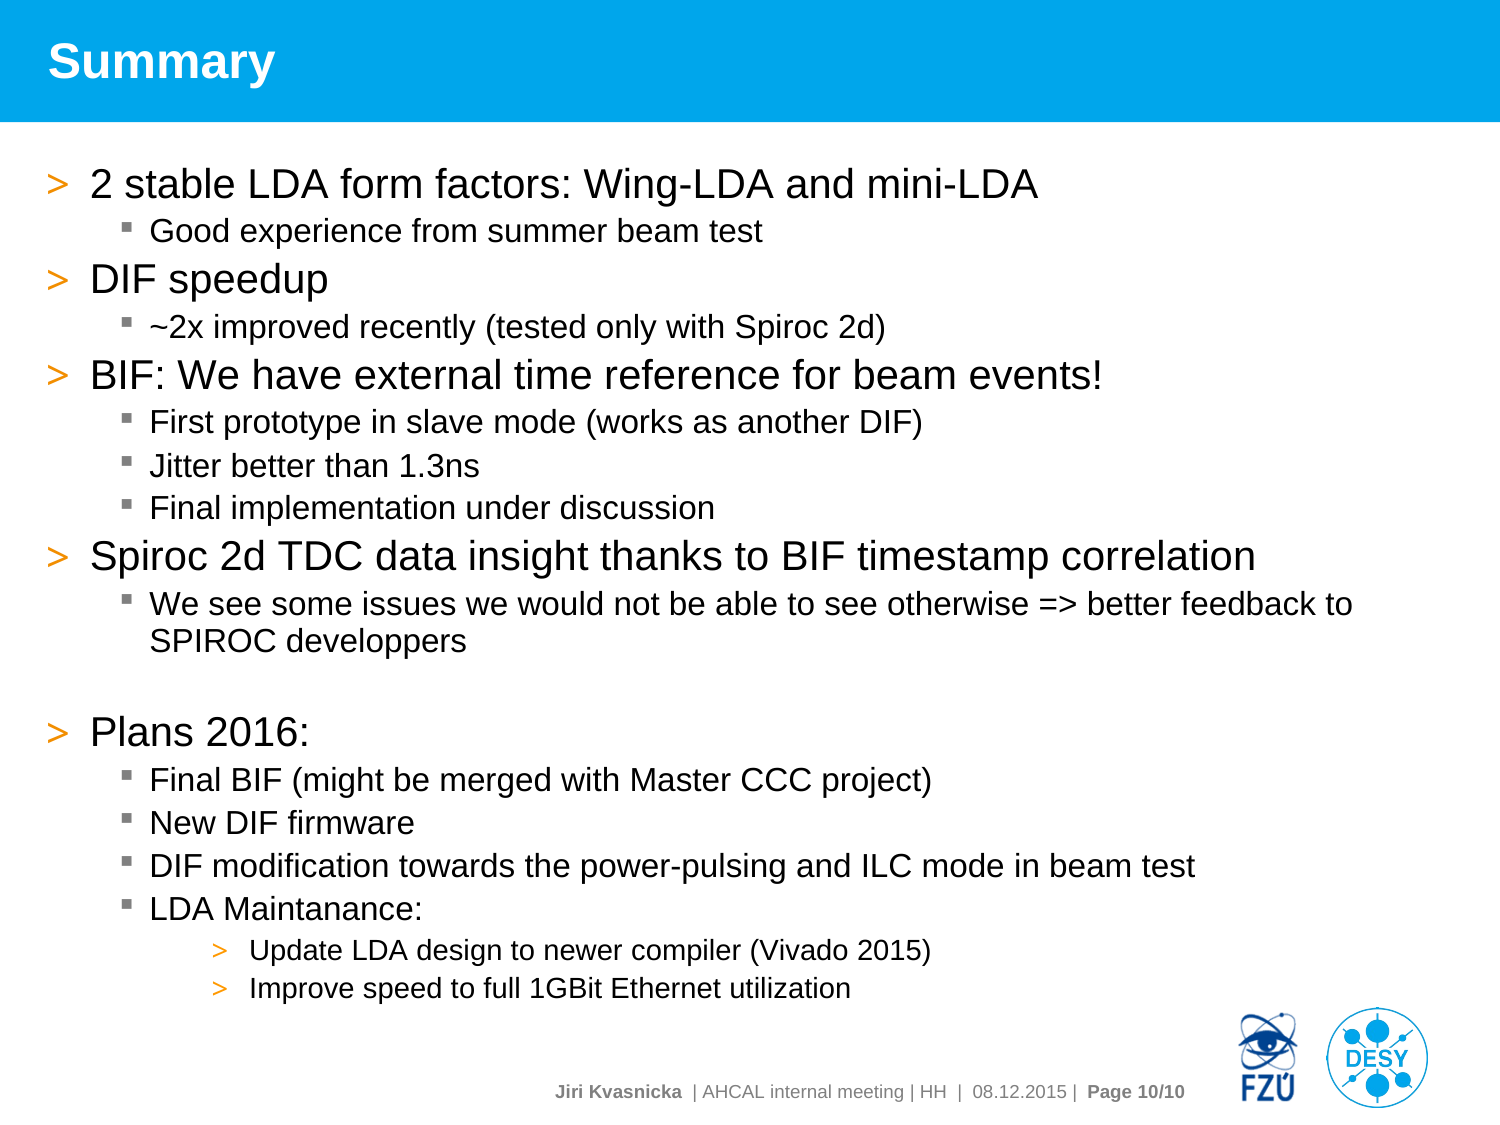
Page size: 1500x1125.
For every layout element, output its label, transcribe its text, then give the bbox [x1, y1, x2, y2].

picture [1326, 1007, 1428, 1108]
list 2 stable LDA form factors: Wing-LDA and mini-LDA Good experience from summer beam test DIF speedup ~2x improved recently (tested only with Spiroc 2d) BIF: We have external time reference for beam events! First prototype in slave mode (works as another DIF) Jitter better than 1.3ns Final implementation under discussion Spiroc 2d TDC data insight thanks to BIF timestamp correlation We see some issues we would not be able to see otherwise => better feedback to SPIROC developpers Plans 2016: Final BIF (might be merged with Master CCC project) New DIF firmware DIF modification towards the power-pulsing and ILC mode in beam test LDA Maintanance: Update LDA design to newer compiler (Vivado 2015) Improve speed to full 1GBit Ethernet utilization [46, 160, 1444, 1006]
title Summary [47, 16, 1446, 107]
picture [1215, 1006, 1321, 1110]
